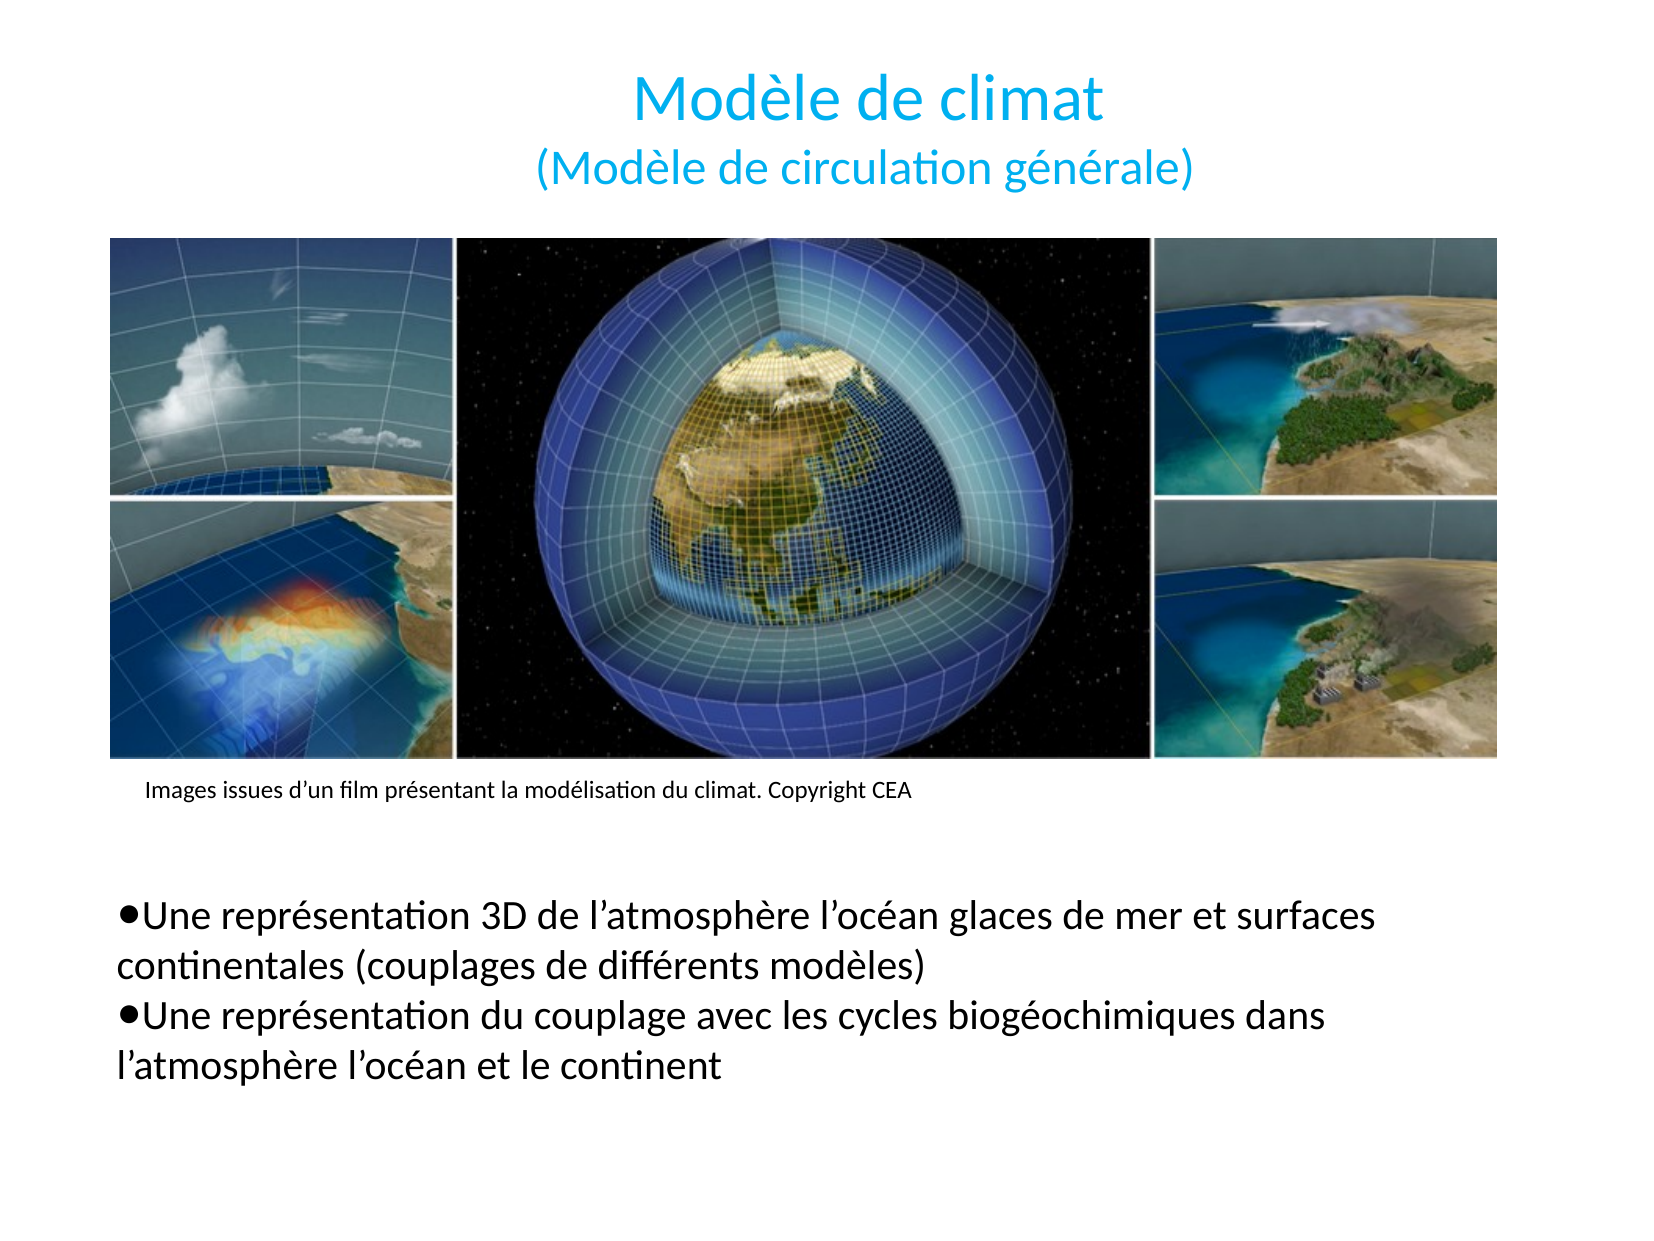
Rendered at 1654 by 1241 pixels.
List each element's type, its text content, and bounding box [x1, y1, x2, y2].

text_box Images issues d’un film présentant la modélisation du climat. Copyright CEA [130, 765, 1015, 816]
text_box Modèle de climat (Modèle de circulation générale) [24, 47, 1654, 185]
text_box Une représentation 3D de l’atmosphère l’océan glaces de mer et surfaces continentales (couplages de différents modèles) Une représentation du couplage avec les cycles biogéochimiques dans l’atmosphère l’océan et le continent [101, 879, 1491, 1118]
picture [110, 238, 1497, 759]
